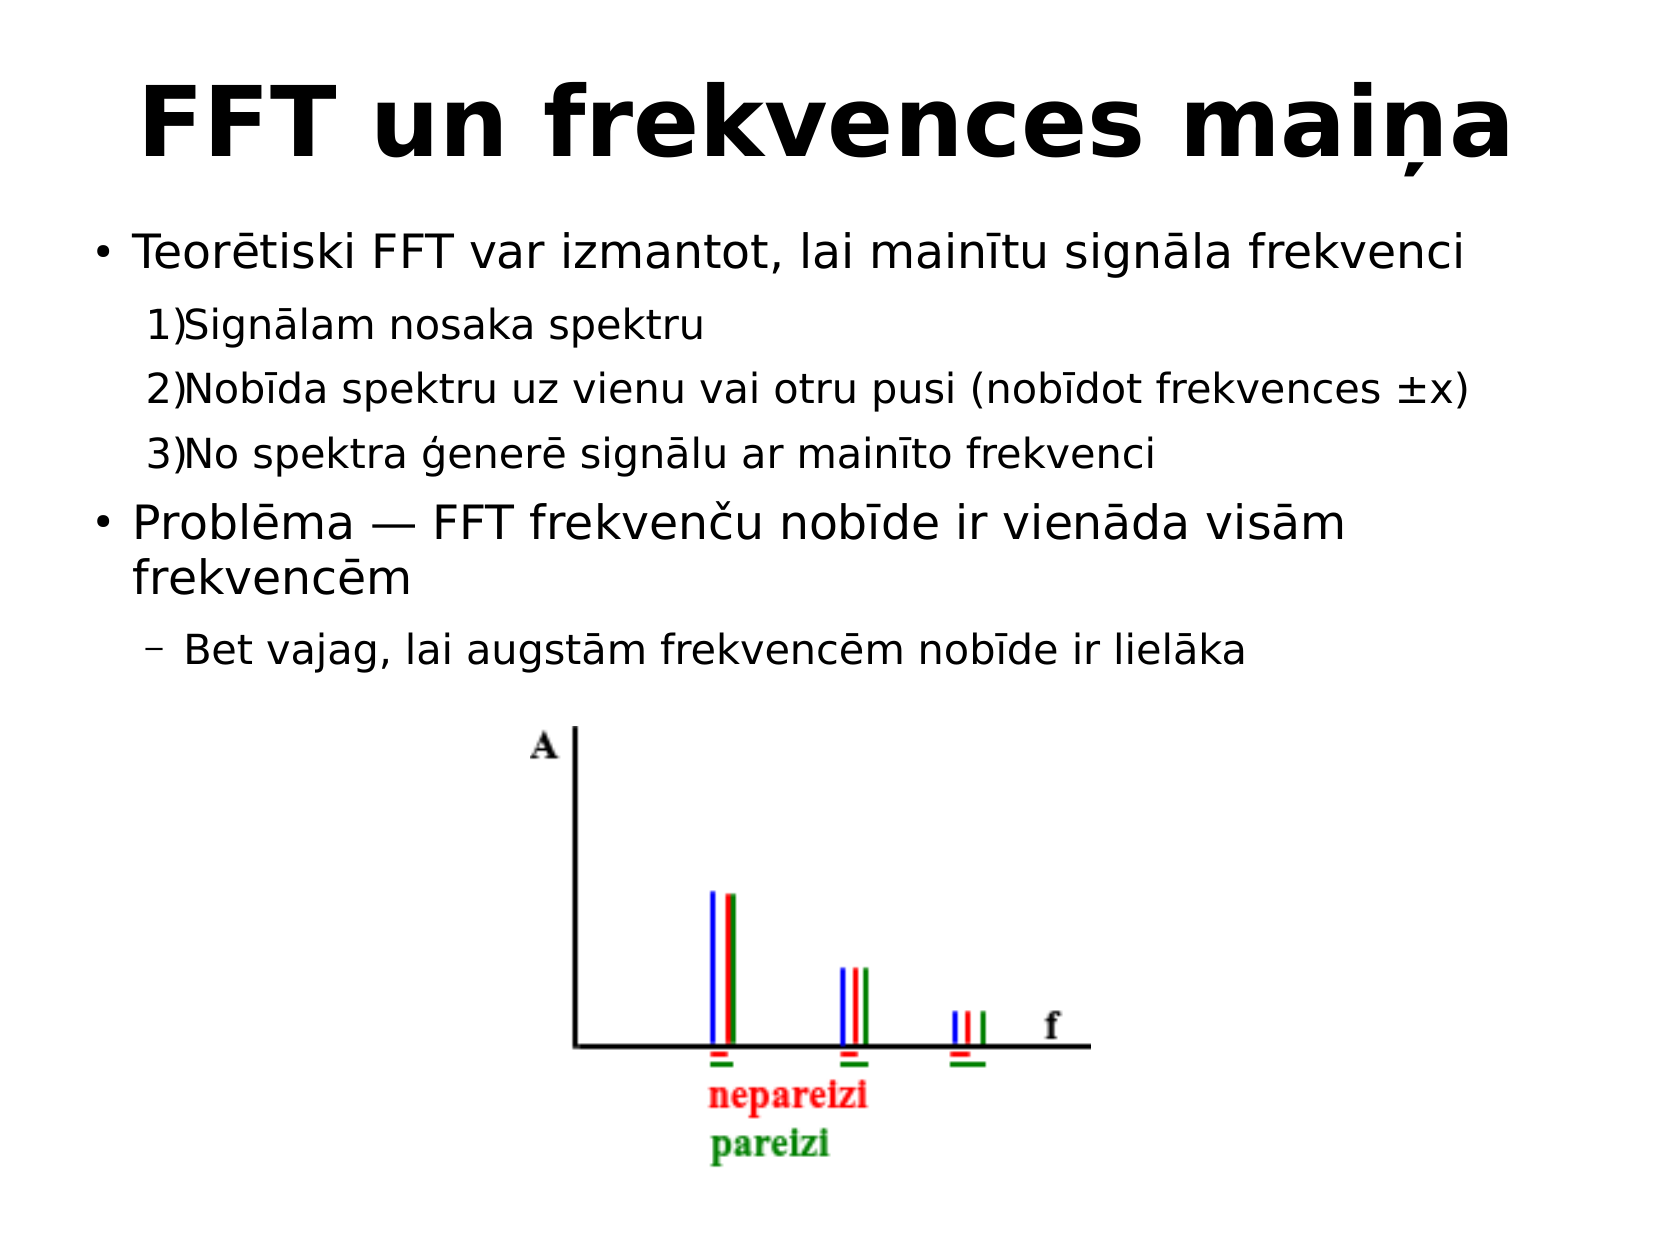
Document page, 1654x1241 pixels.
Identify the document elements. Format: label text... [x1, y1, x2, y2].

list Teorētiski FFT var izmantot, lai mainītu signāla frekvenci Signālam nosaka spektru Nobīda spektru uz vienu vai otru pusi (nobīdot frekvences ±x) No spektra ģenerē signālu ar mainīto frekvenci Problēma — FFT frekvenču nobīde ir vienāda visām frekvencēm Bet vajag, lai augstām frekvencēm nobīde ir lielāka [82, 225, 1538, 683]
title FFT un frekvences maiņa [82, 49, 1571, 196]
picture [530, 726, 1091, 1185]
